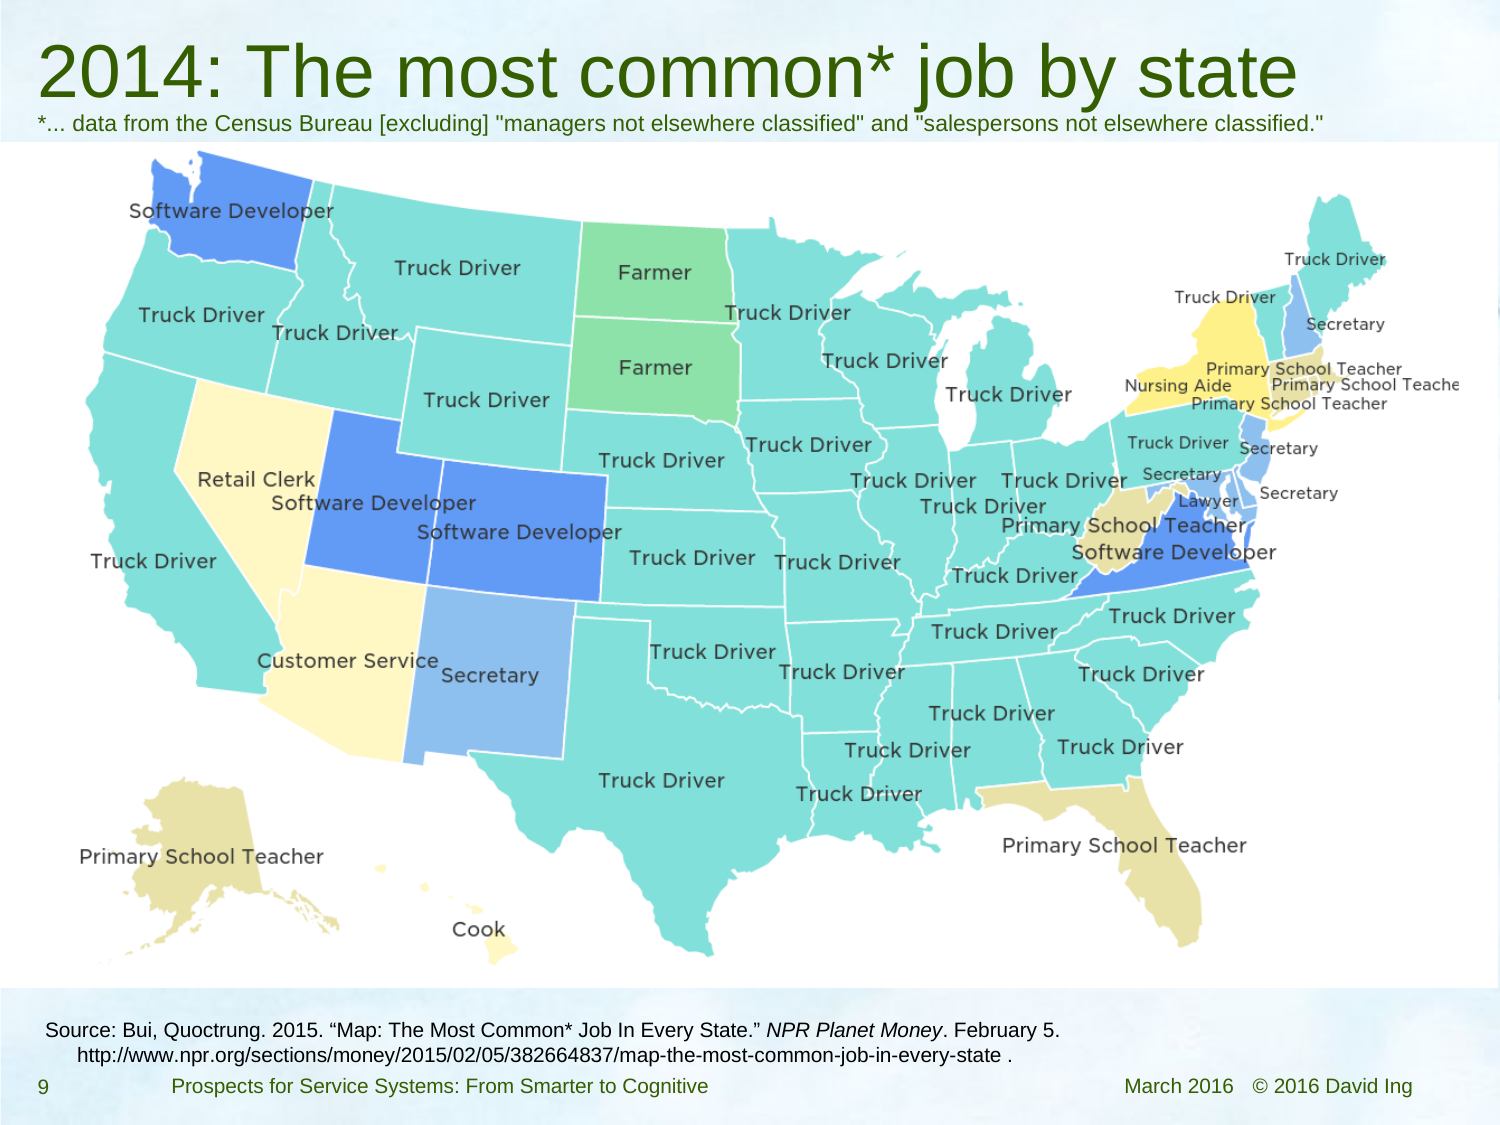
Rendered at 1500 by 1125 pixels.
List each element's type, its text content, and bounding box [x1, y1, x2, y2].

picture [0, 0, 1500, 1125]
text_box Source: Bui, Quoctrung. 2015. “Map: The Most Common* Job In Every State.” NPR Planet Money. February 5. http://www.npr.org/sections/money/2015/02/05/382664837/map-the-most-common-job-in-every-state . - [30, 1009, 1463, 1077]
title 2014: The most common* job by state *... data from the Census Bureau [excluding] "managers not elsewhere classified" and "salespersons not elsewhere classified." [37, 37, 1463, 152]
